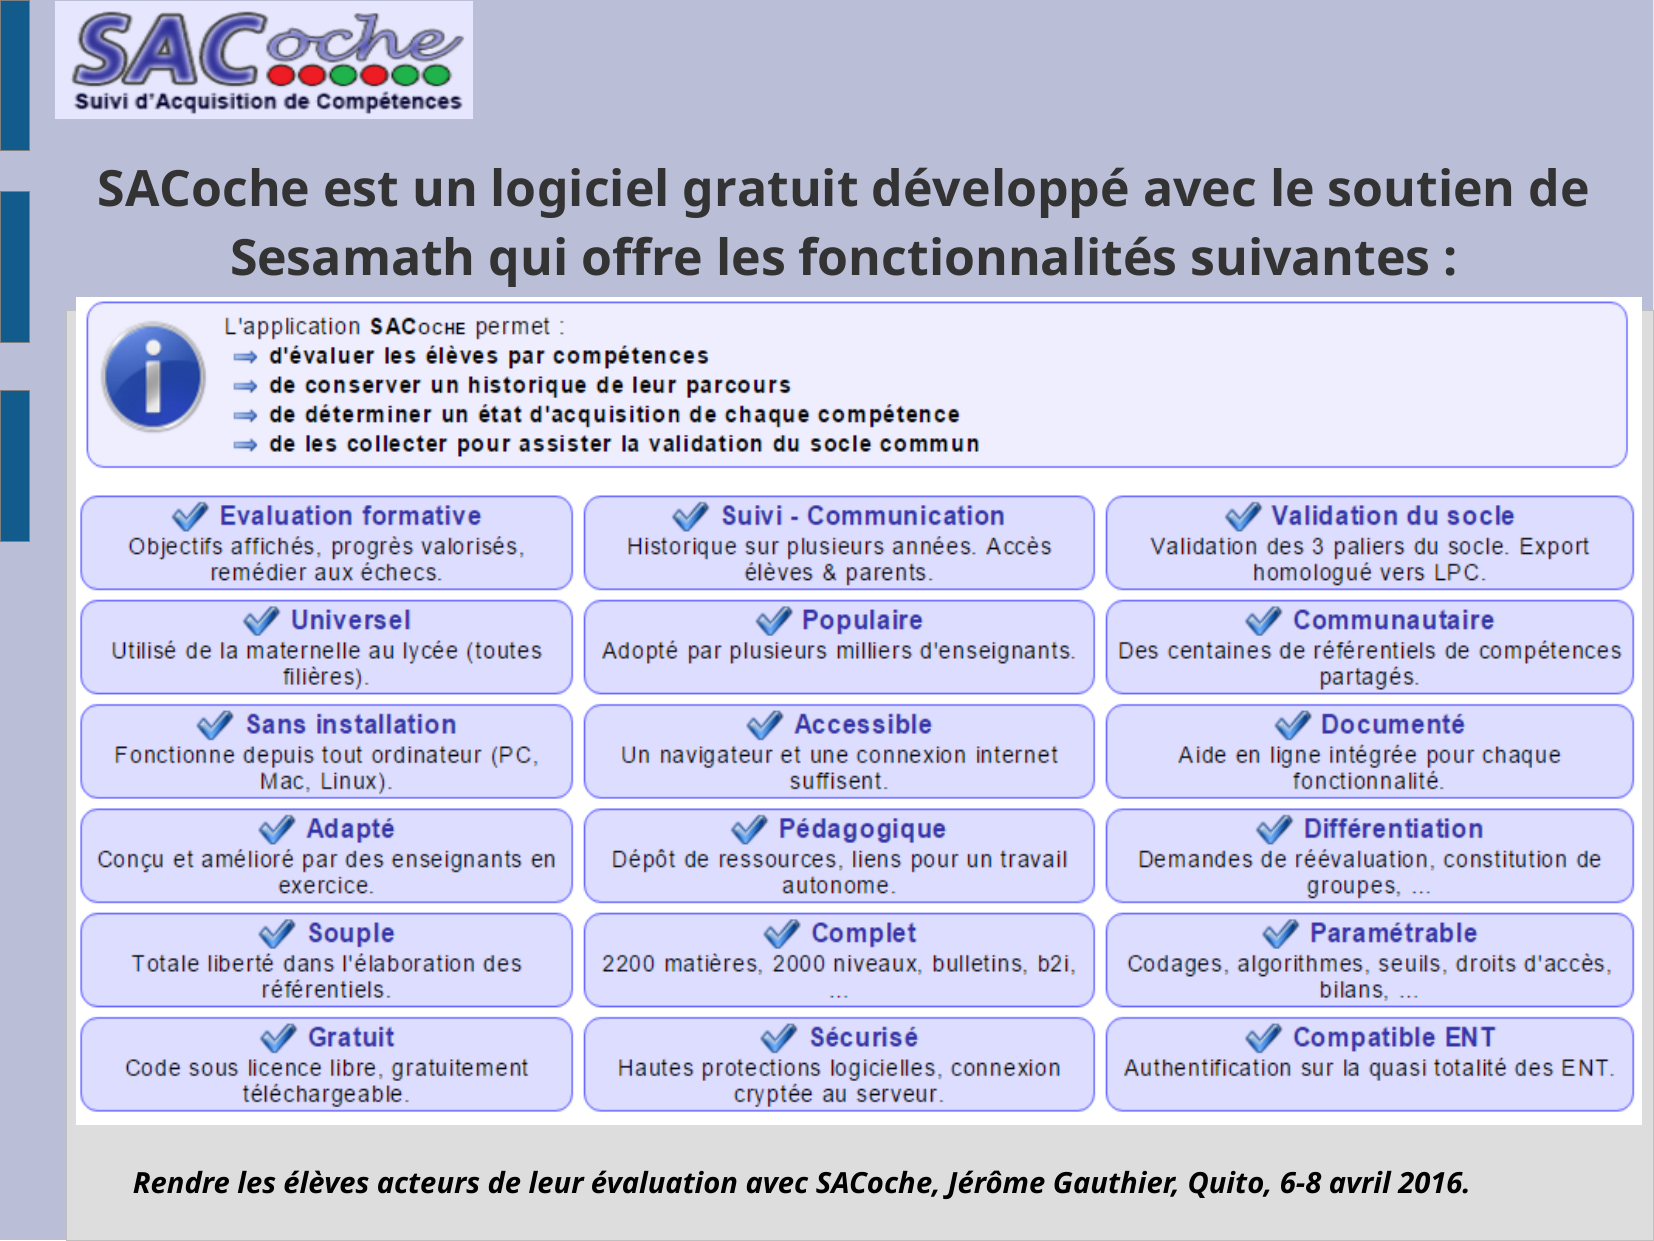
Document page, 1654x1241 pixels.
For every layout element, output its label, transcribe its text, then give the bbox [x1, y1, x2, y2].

text_box Rendre les élèves acteurs de leur évaluation avec SACoche, Jérôme Gauthier, Quito, 6-8 avril 2016. [118, 1154, 1654, 1211]
title SACoche est un logiciel gratuit développé avec le soutien de Sesamath qui offre les fonctionnalités suivantes : [93, 0, 1595, 297]
picture [55, 1, 473, 119]
picture [76, 297, 1642, 1125]
